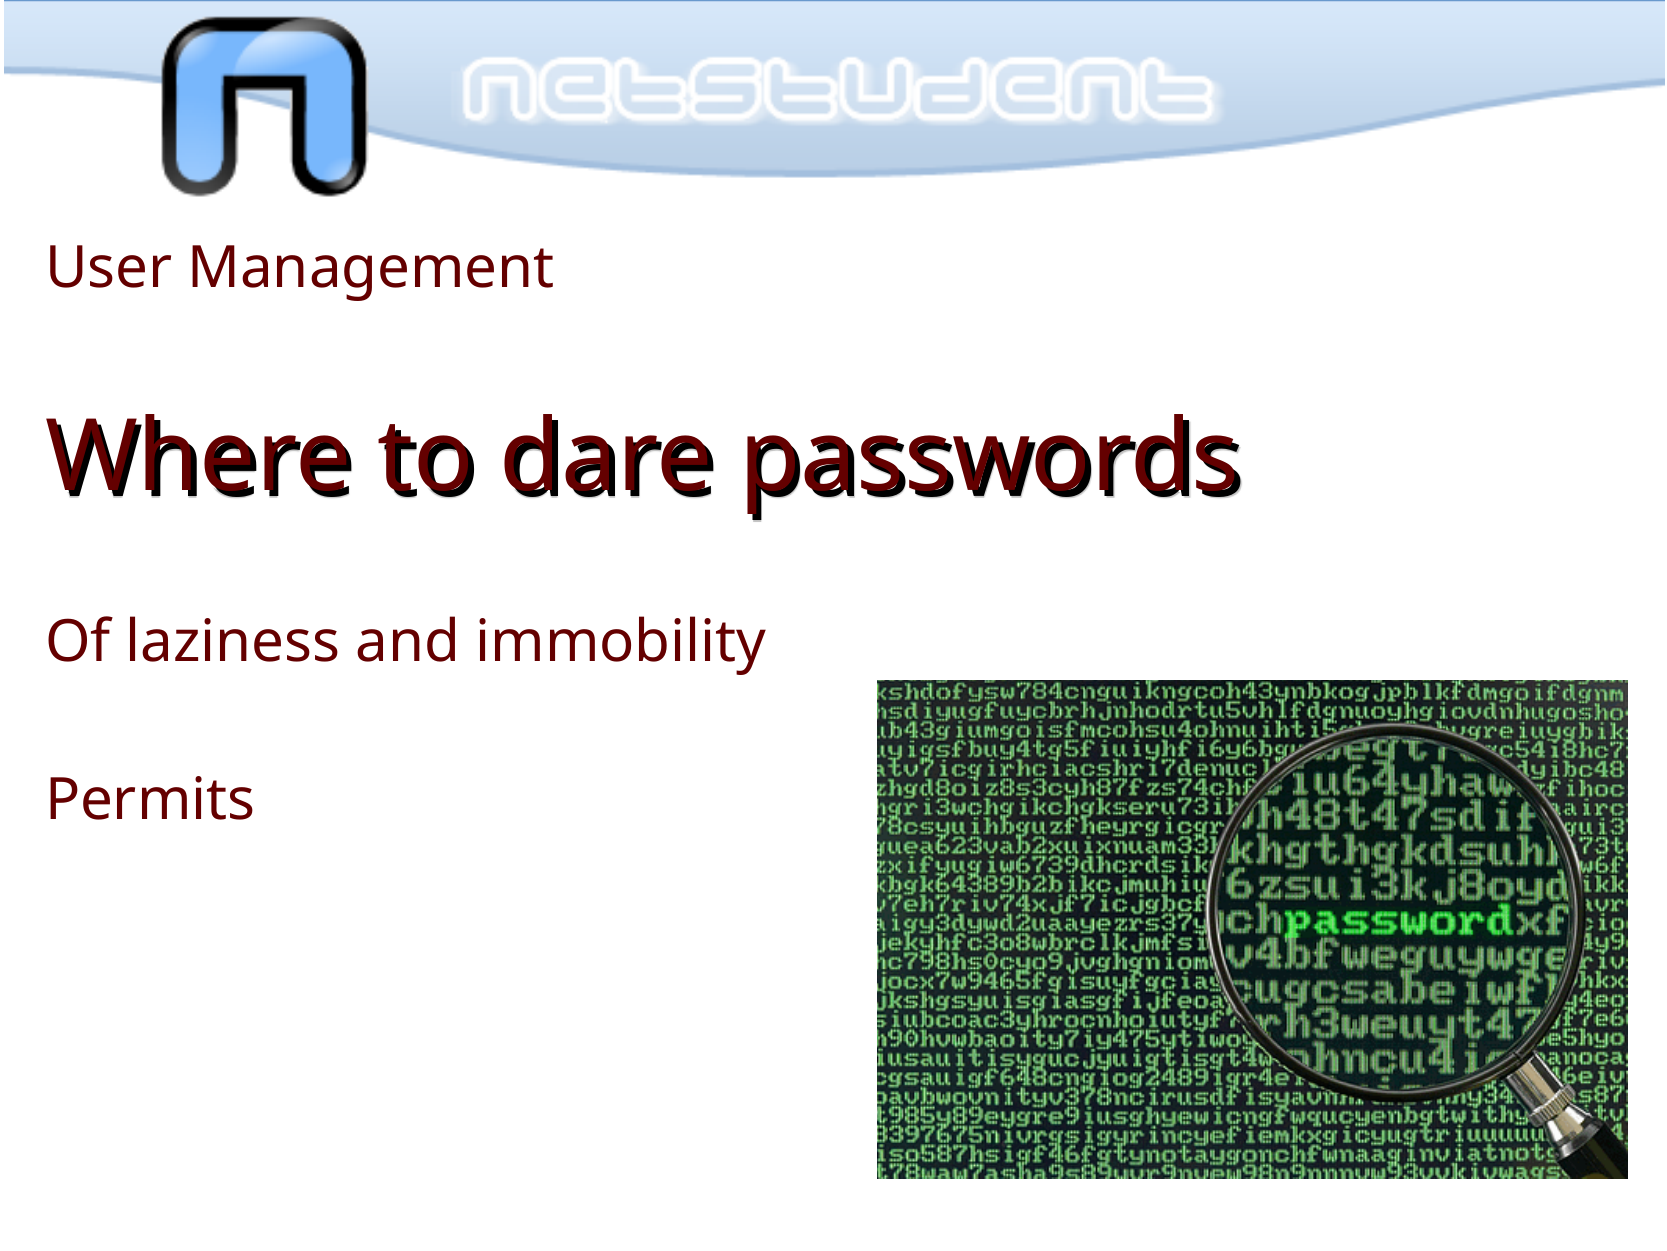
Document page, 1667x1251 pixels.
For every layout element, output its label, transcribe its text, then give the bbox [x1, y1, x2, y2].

title User Management Where to dare passwords Of laziness and immobility Permits [38, 263, 1647, 799]
text_box [39, 370, 76, 527]
picture [0, 0, 1667, 1251]
